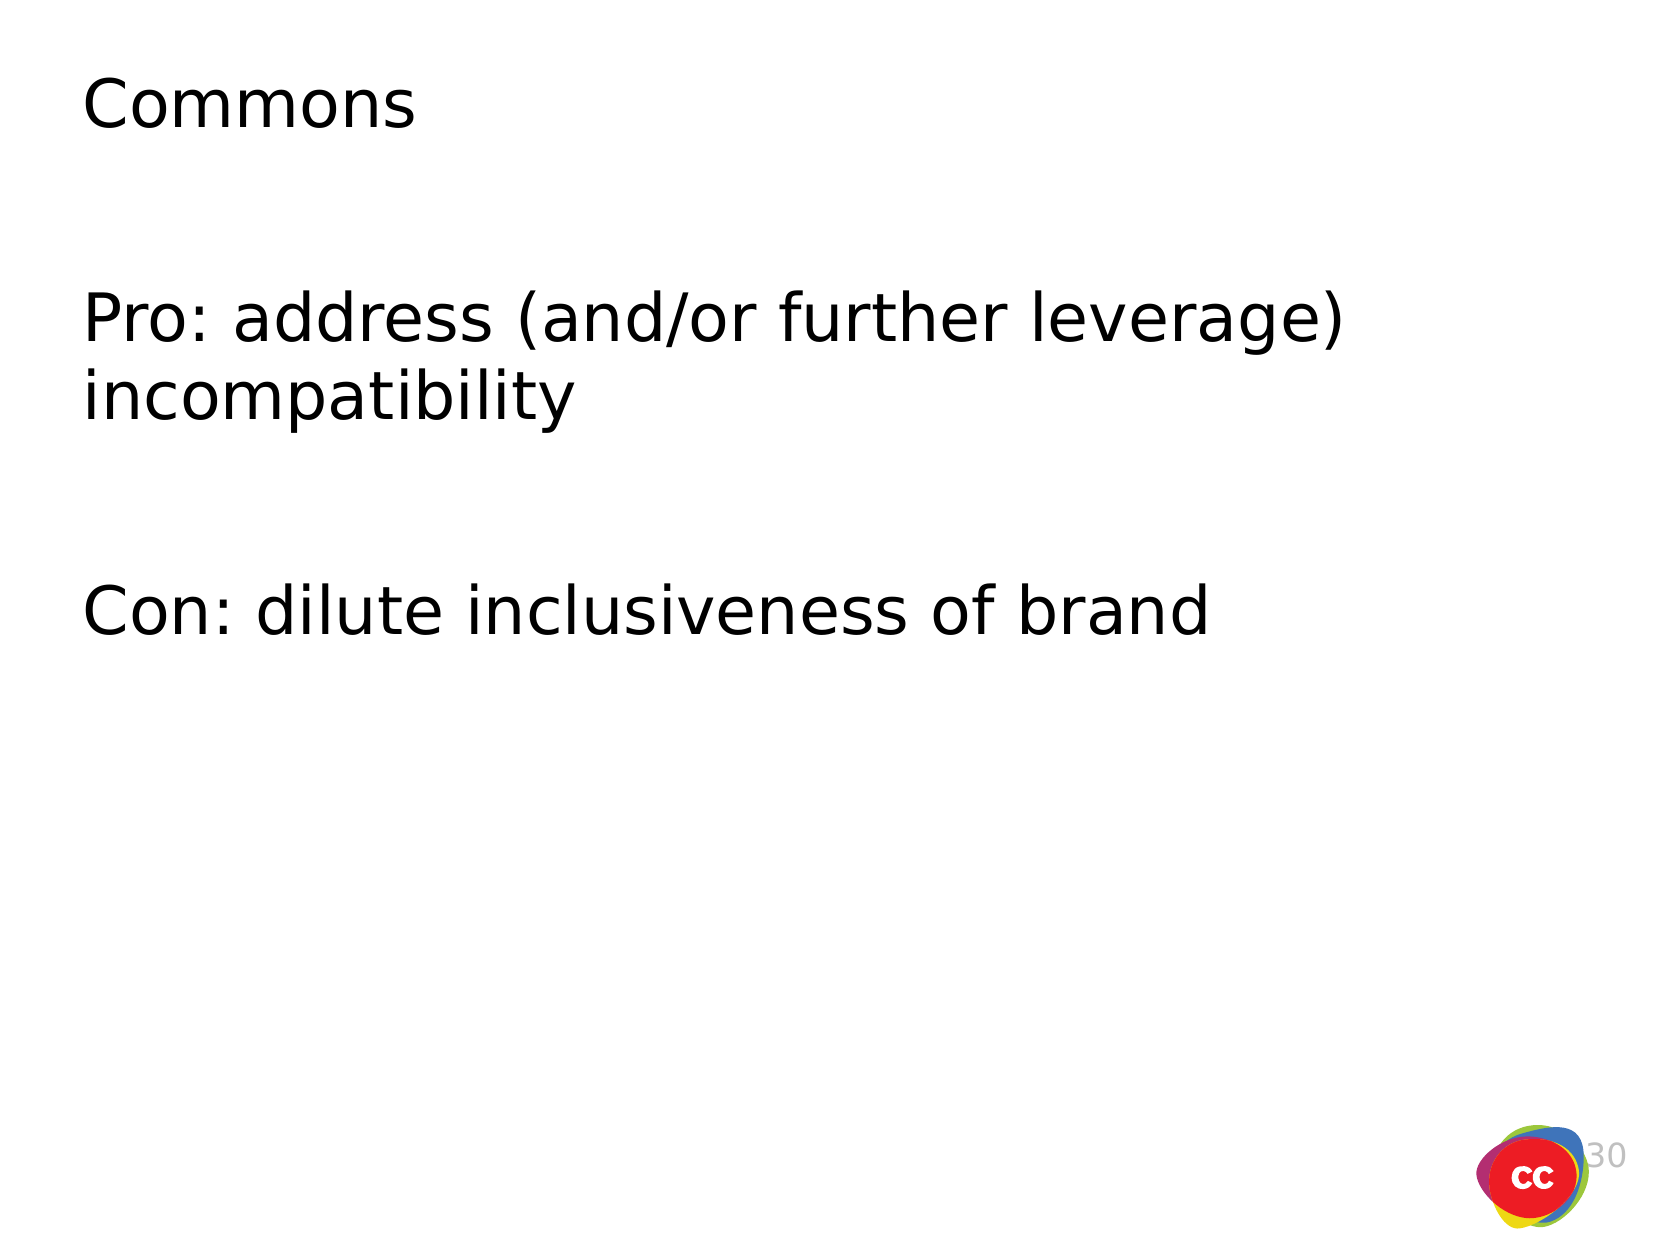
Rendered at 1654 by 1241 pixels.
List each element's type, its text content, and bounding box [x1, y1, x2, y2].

list Commons Pro: address (and/or further leverage) incompatibility Con: dilute inclusiveness of brand [82, 65, 1571, 1062]
